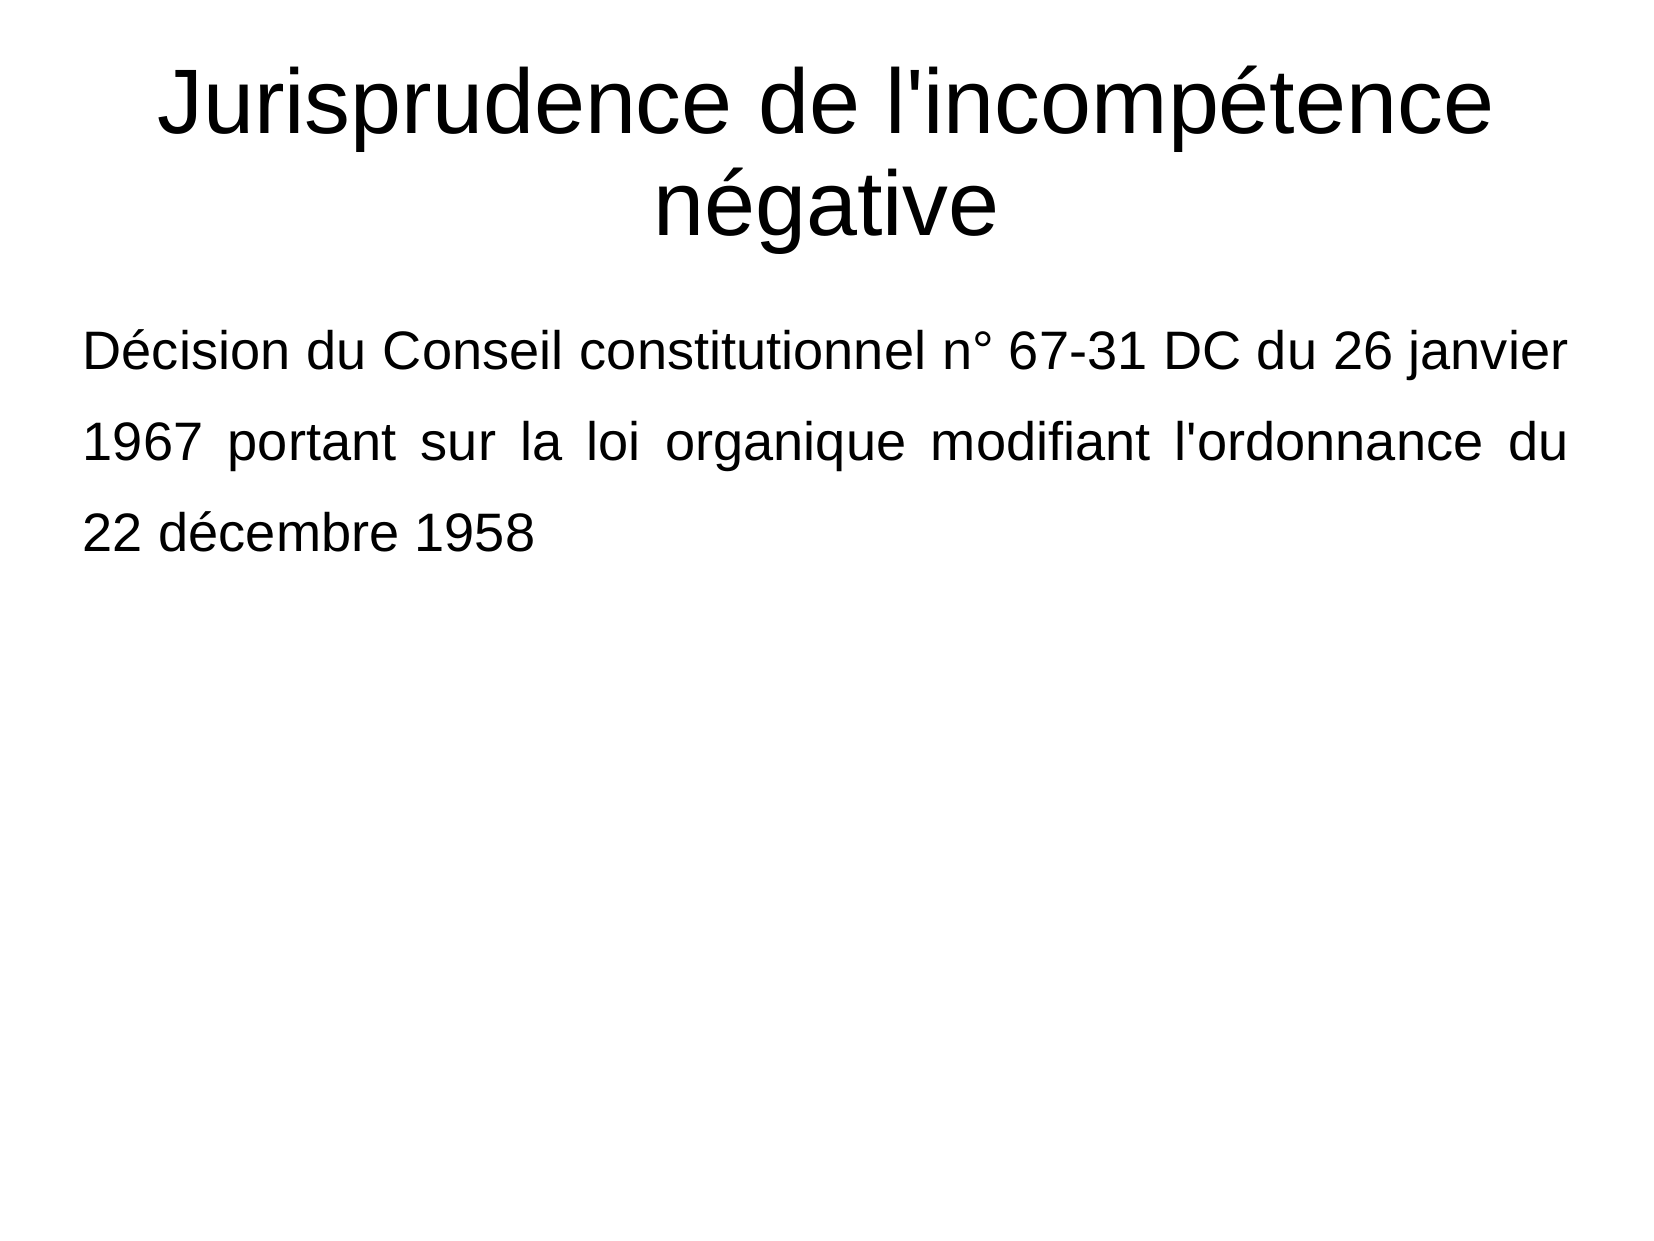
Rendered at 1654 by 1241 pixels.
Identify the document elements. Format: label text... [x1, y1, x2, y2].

title Jurisprudence de l'incompétence négative [82, 49, 1571, 257]
list Décision du Conseil constitutionnel n° 67-31 DC du 26 janvier 1967 portant sur la loi organique modifiant l'ordonnance du 22 décembre 1958 [82, 290, 1571, 1010]
